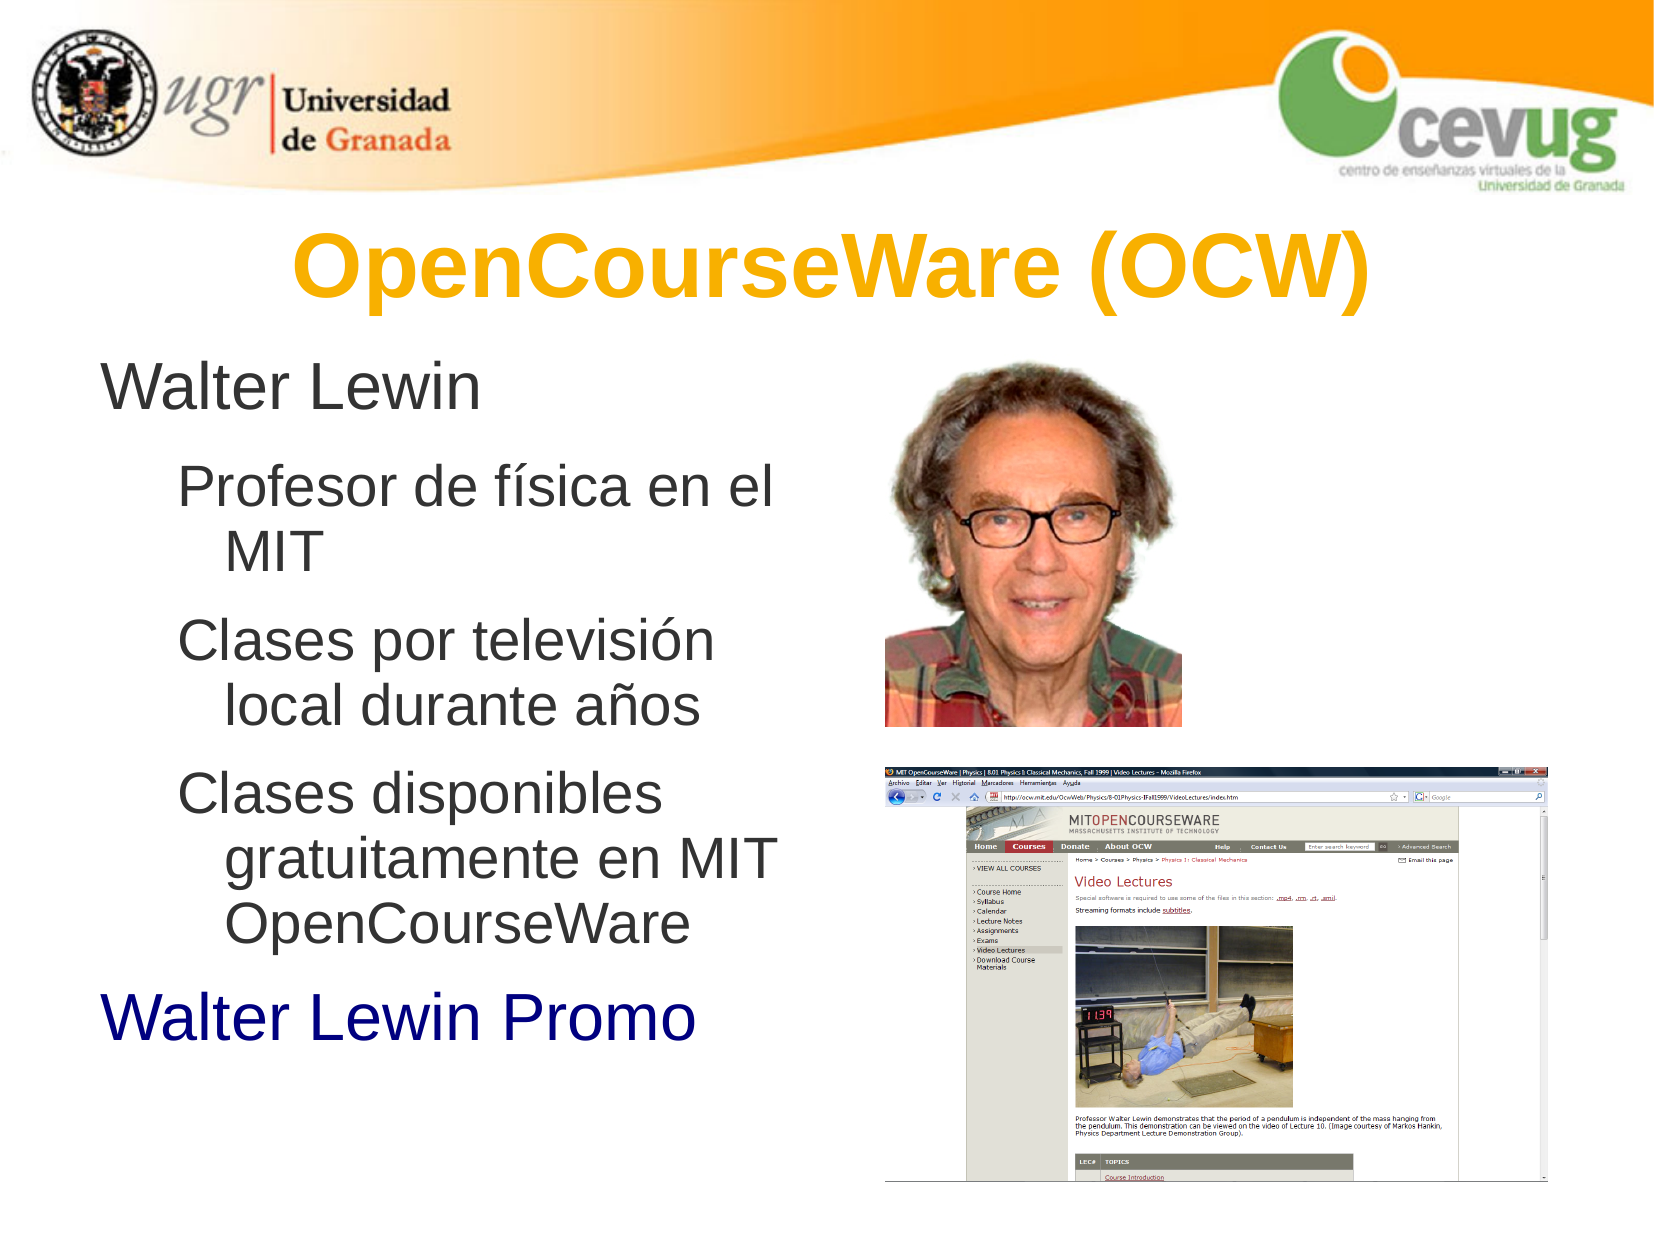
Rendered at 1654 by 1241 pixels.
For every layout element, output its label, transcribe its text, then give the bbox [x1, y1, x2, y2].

picture [885, 354, 1182, 727]
list Walter Lewin Profesor de física en el MIT Clases por televisión local durante años Clases disponibles gratuitamente en MIT OpenCourseWare Walter Lewin Promo [82, 349, 809, 1168]
title OpenCourseWare (OCW) [88, 177, 1577, 355]
picture [885, 767, 1548, 1182]
